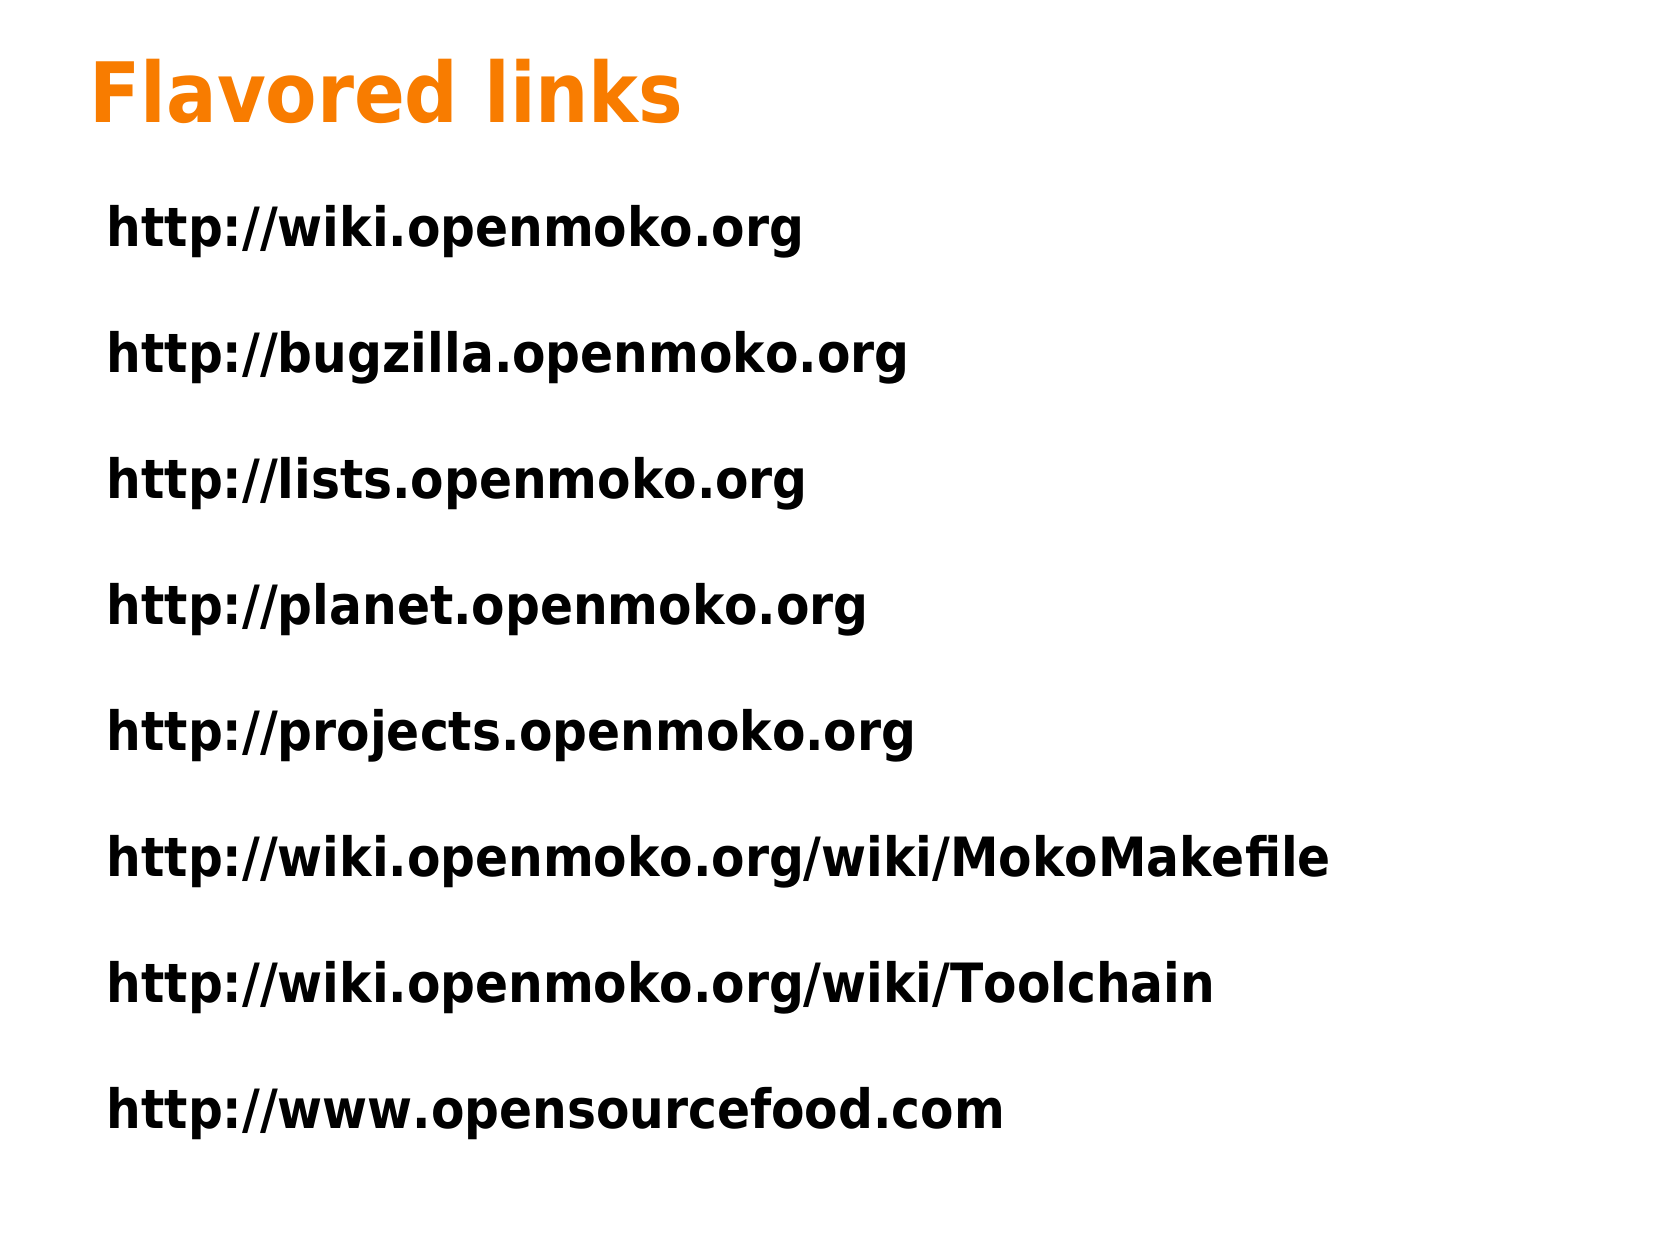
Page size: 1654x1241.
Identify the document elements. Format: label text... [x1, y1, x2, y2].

text_box http://wiki.openmoko.org http://bugzilla.openmoko.org http://lists.openmoko.org http://planet.openmoko.org http://projects.openmoko.org http://wiki.openmoko.org/wiki/MokoMakefile http://wiki.openmoko.org/wiki/Toolchain http://www.opensourcefood.com [75, 188, 1576, 1201]
text_box Flavored links [74, 37, 788, 188]
